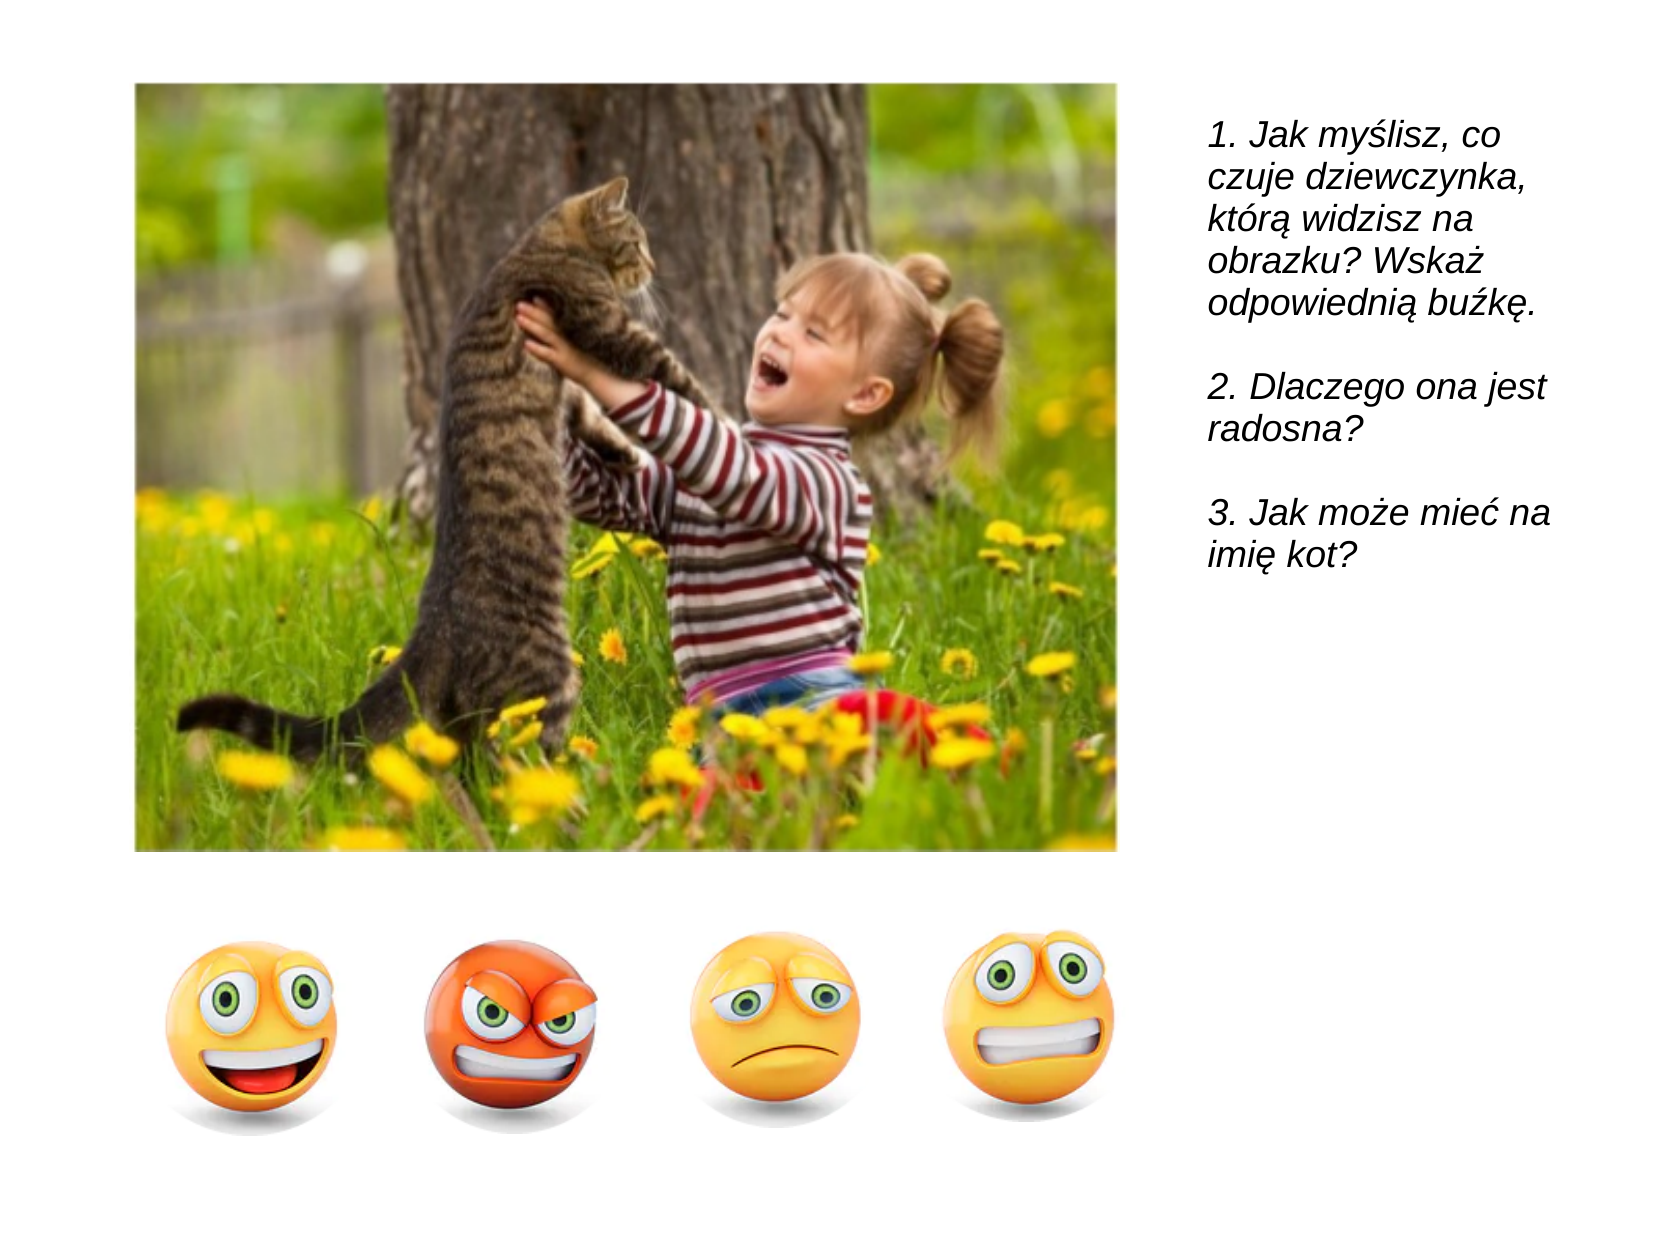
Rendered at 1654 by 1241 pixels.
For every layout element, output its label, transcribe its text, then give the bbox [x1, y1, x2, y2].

picture [133, 921, 367, 1136]
picture [129, 82, 1120, 852]
text_box 1. Jak myślisz, co czuje dziewczynka, którą widzisz na obrazku? Wskaż odpowiednią buźkę. 2. Dlaczego ona jest radosna? 3. Jak może mieć na imię kot? [1192, 106, 1583, 581]
picture [404, 926, 626, 1134]
picture [909, 912, 1144, 1123]
picture [667, 921, 886, 1128]
